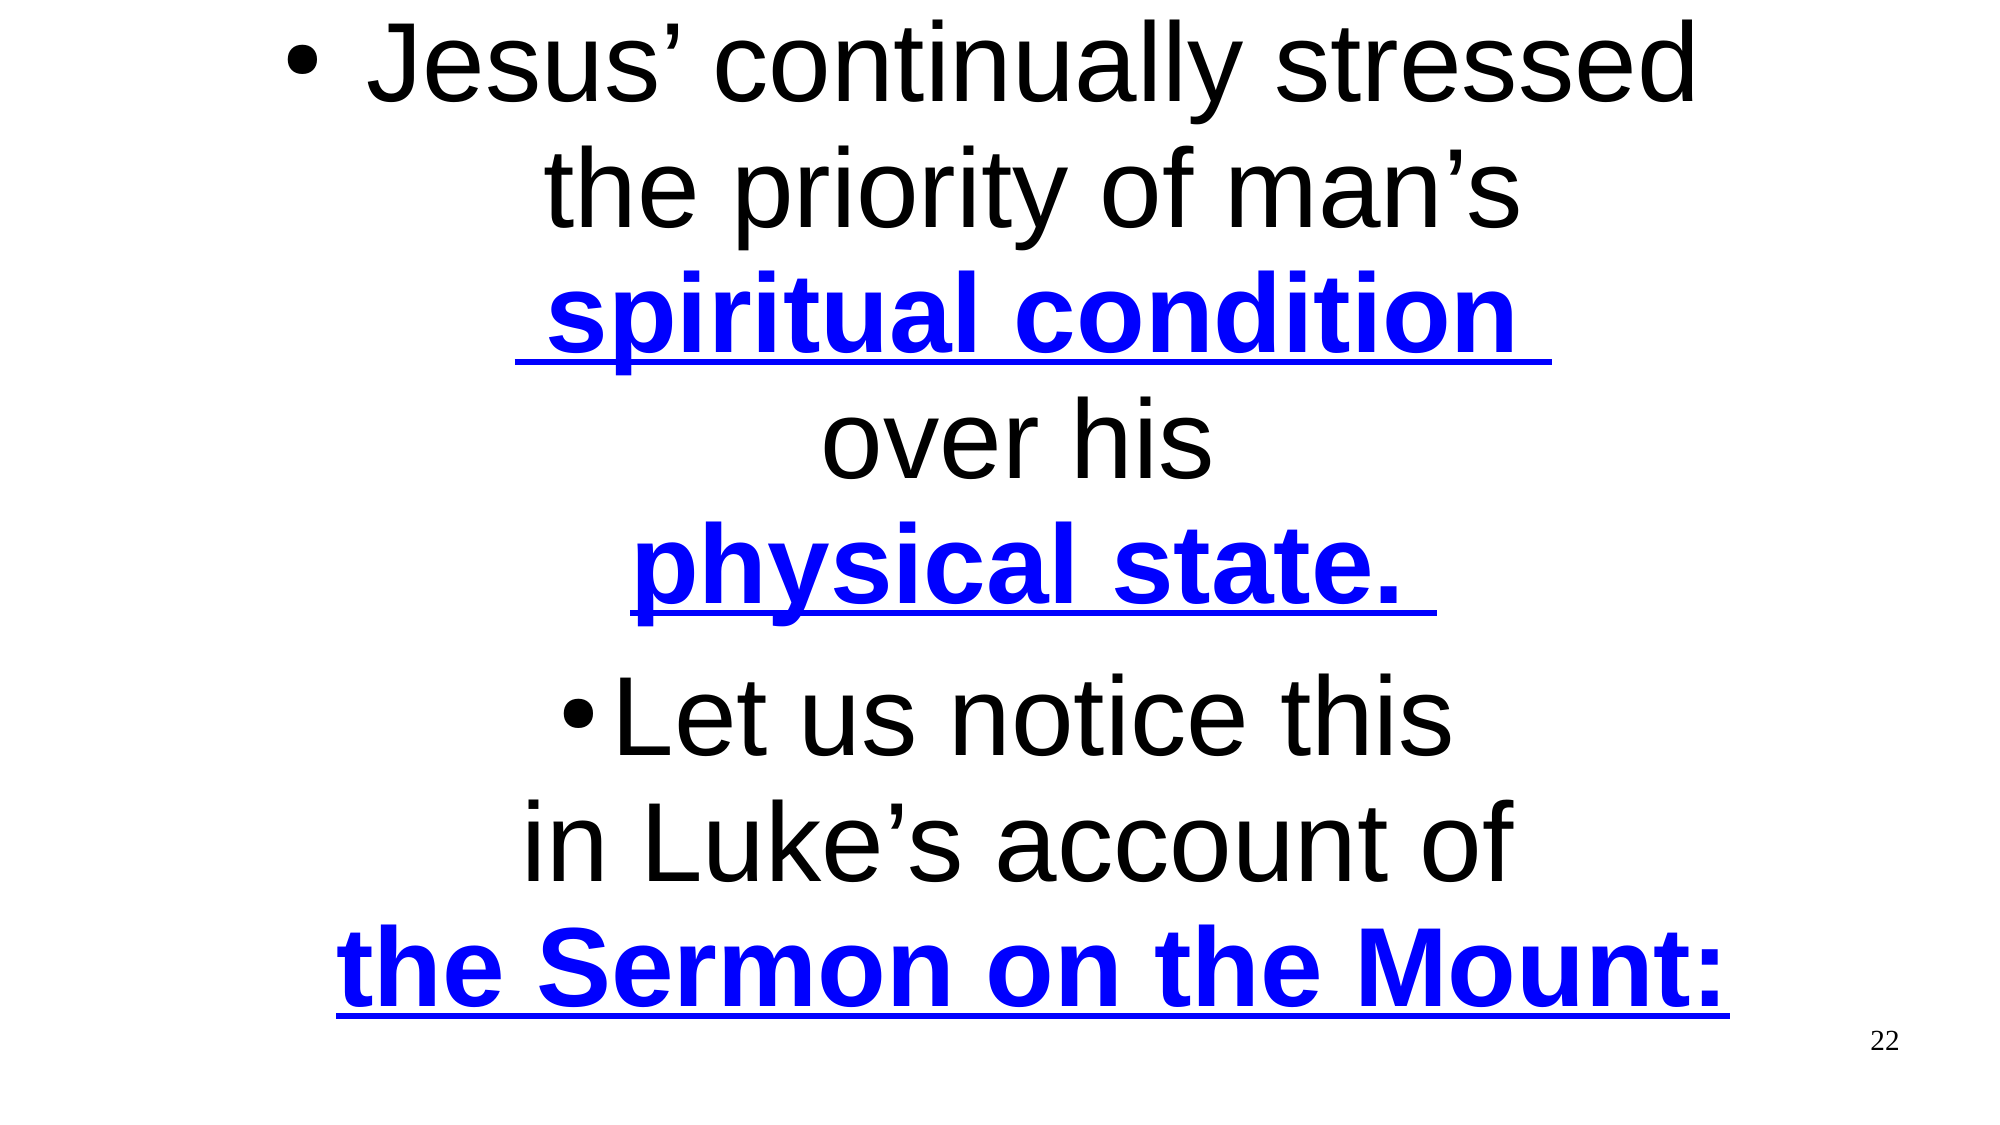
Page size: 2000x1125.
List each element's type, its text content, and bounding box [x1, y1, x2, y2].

list Jesus’ continually stressed the priority of man’s spiritual condition over his physical state. Let us notice this in Luke’s account of the Sermon on the Mount: [0, 0, 1996, 1123]
